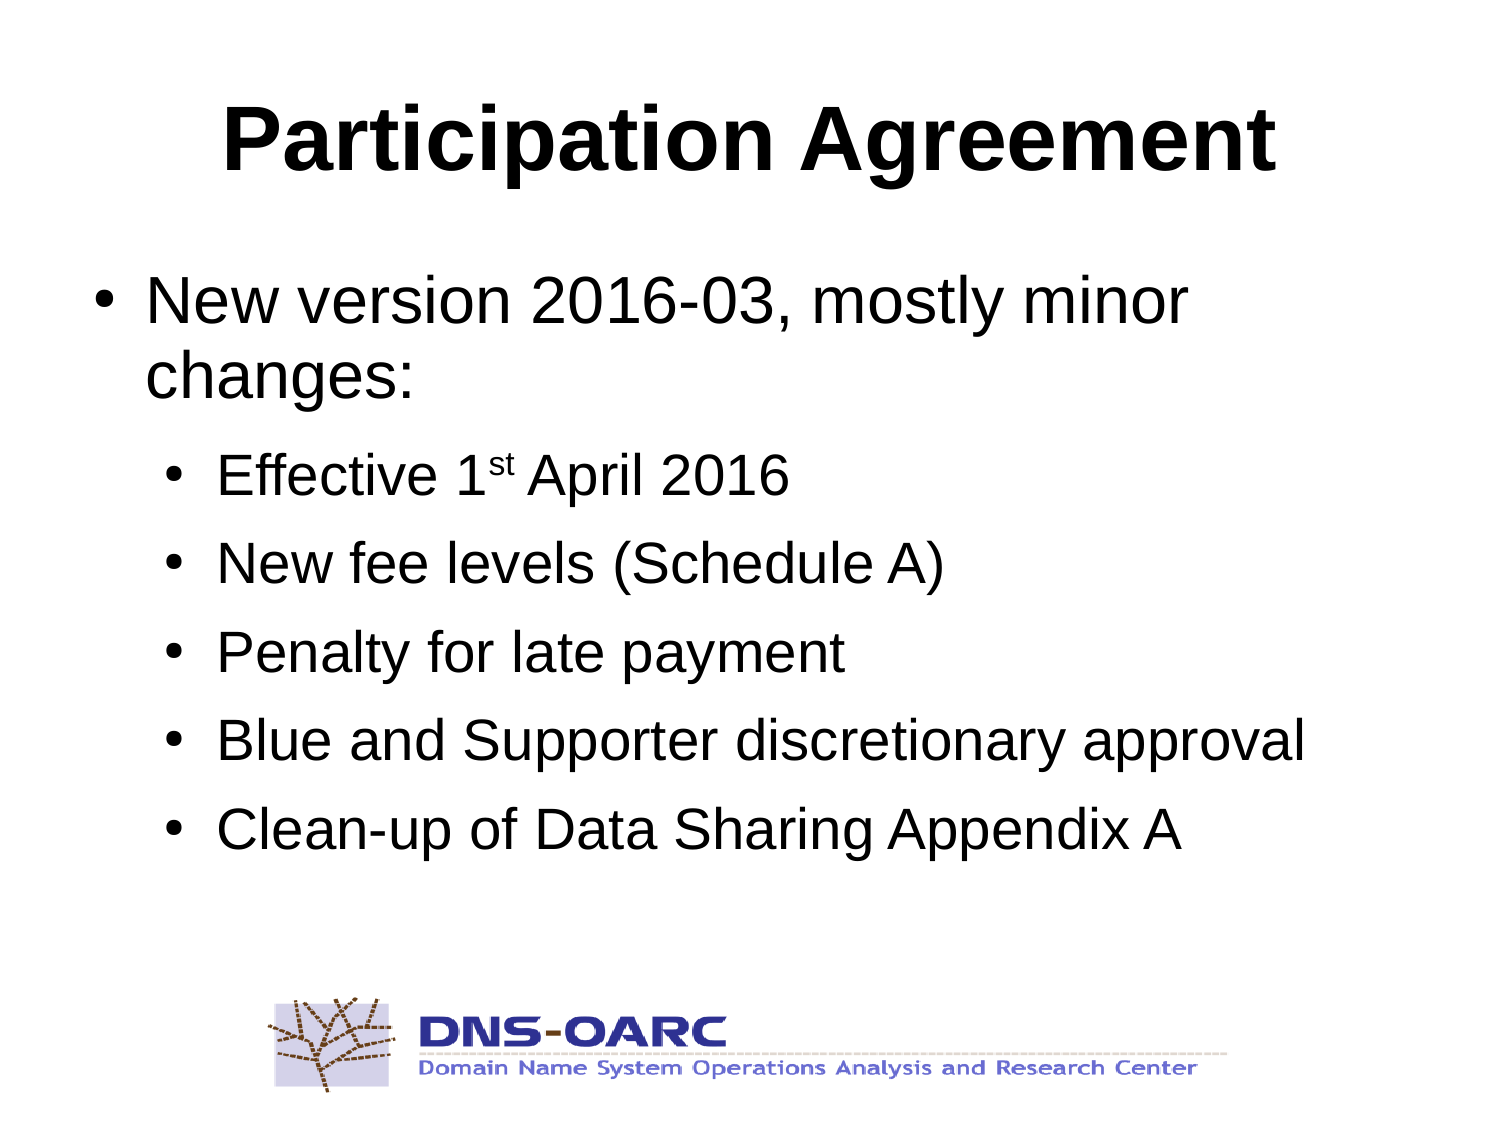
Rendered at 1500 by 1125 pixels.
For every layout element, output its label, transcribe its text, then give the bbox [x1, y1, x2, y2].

title Participation Agreement [75, 44, 1425, 233]
picture [214, 991, 1259, 1099]
list New version 2016-03, mostly minor changes: Effective 1st April 2016 New fee levels (Schedule A) Penalty for late payment Blue and Supporter discretionary approval Clean-up of Data Sharing Appendix A [75, 263, 1425, 916]
